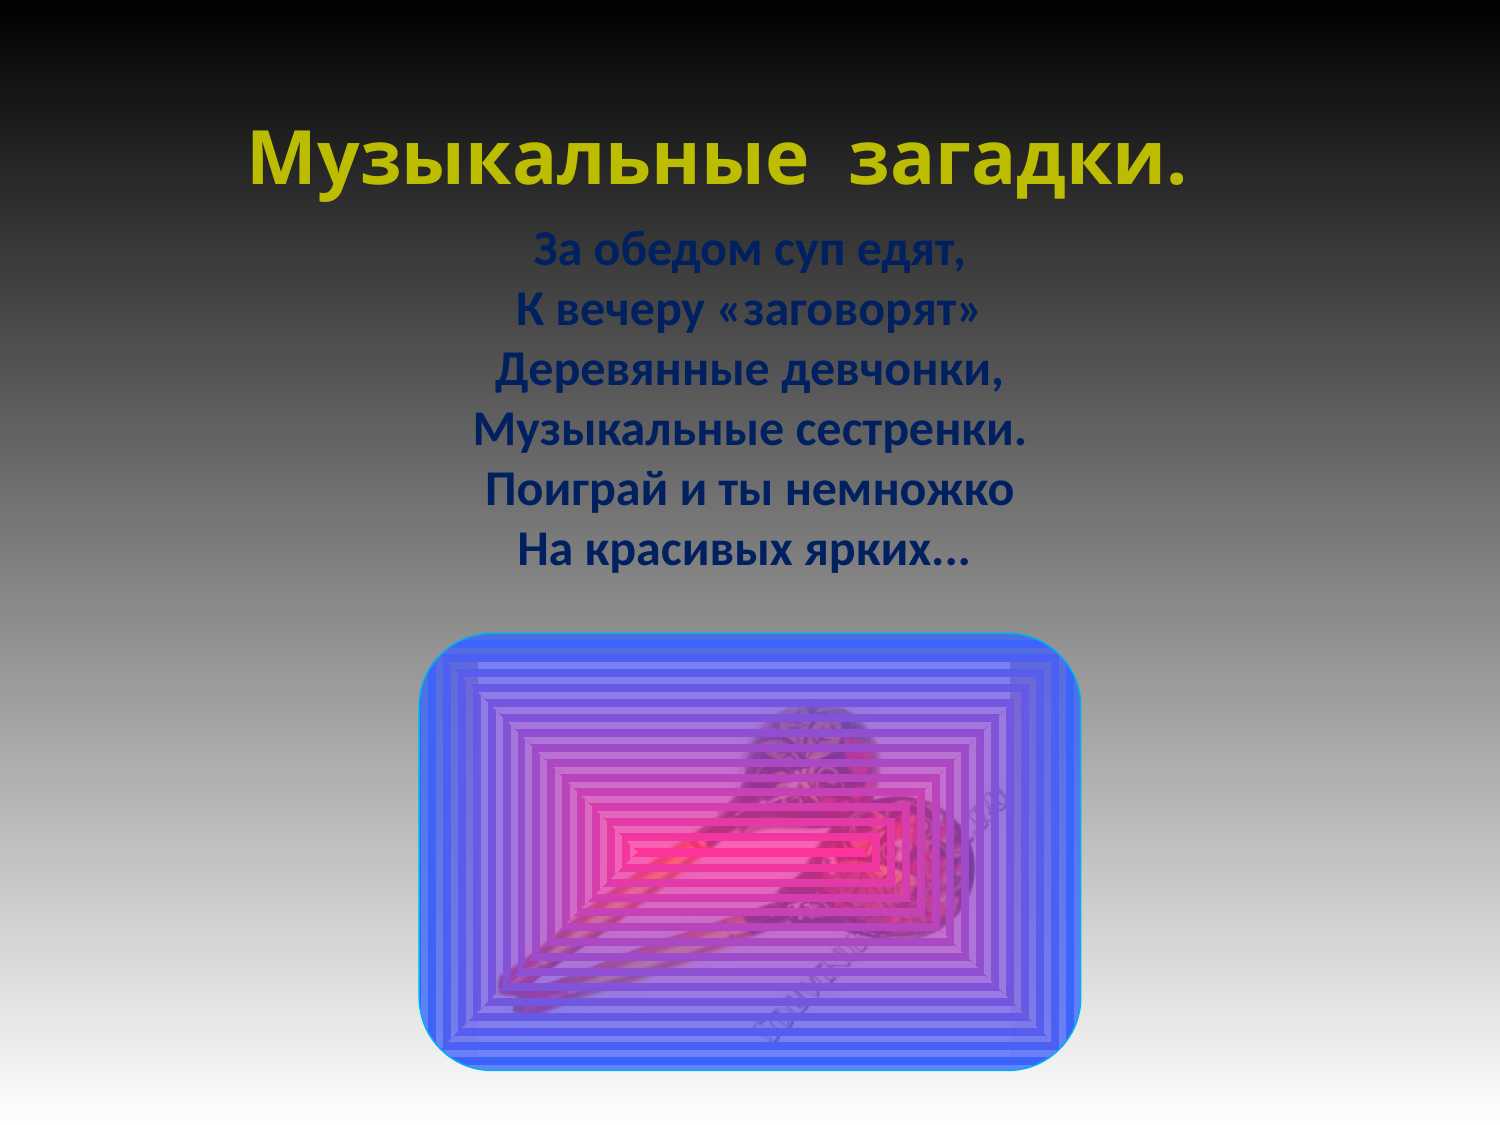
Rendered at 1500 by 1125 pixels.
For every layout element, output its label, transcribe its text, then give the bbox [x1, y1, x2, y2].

text_box [419, 633, 1081, 1071]
text_box За обедом суп едят, К вечеру «заговорят» Деревянные девчонки, Музыкальные сестренки. Поиграй и ты немножко На красивых ярких... [374, 208, 1125, 628]
text_box Музыкальные загадки. [231, 101, 1204, 207]
